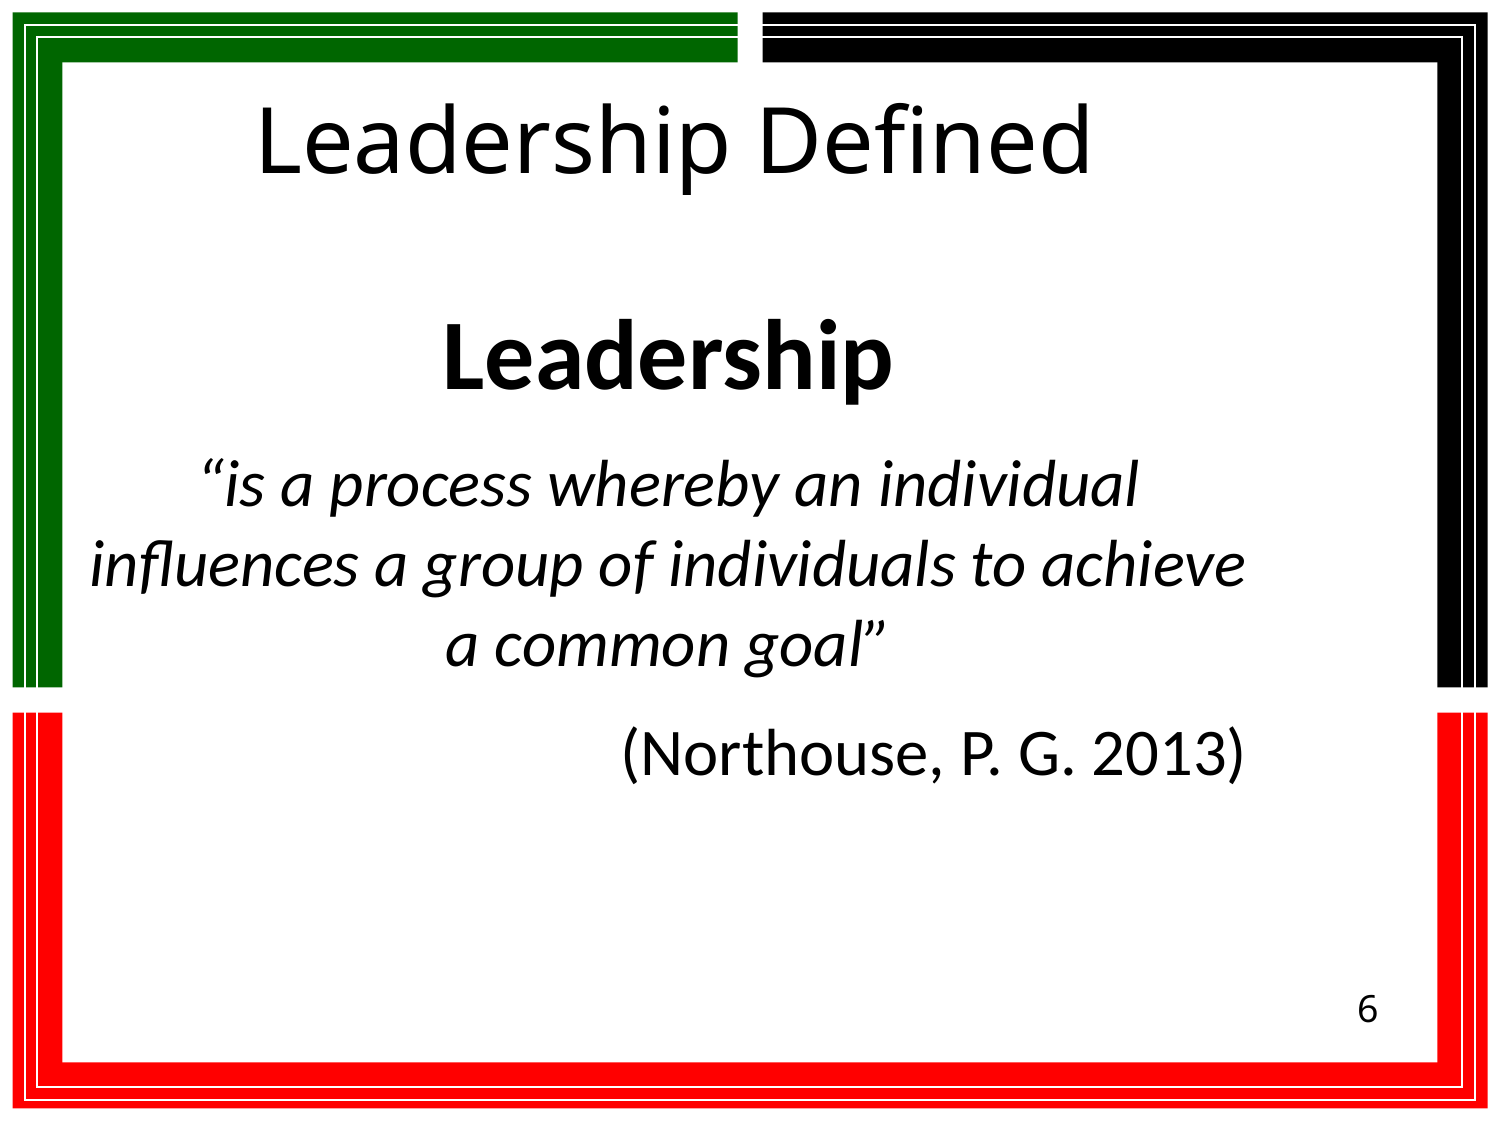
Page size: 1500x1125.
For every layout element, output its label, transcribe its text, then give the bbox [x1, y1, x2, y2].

list Leadership “is a process whereby an individual influences a group of individuals to achieve a common goal” (Northouse, P. G. 2013) [75, 282, 1275, 1050]
text_box [12, 712, 1488, 1109]
text_box [12, 12, 738, 688]
text_box [762, 12, 1488, 688]
text_box a [24, 24, 1475, 1100]
text_box [1335, 977, 1400, 1038]
title Leadership Defined [75, 75, 1275, 263]
